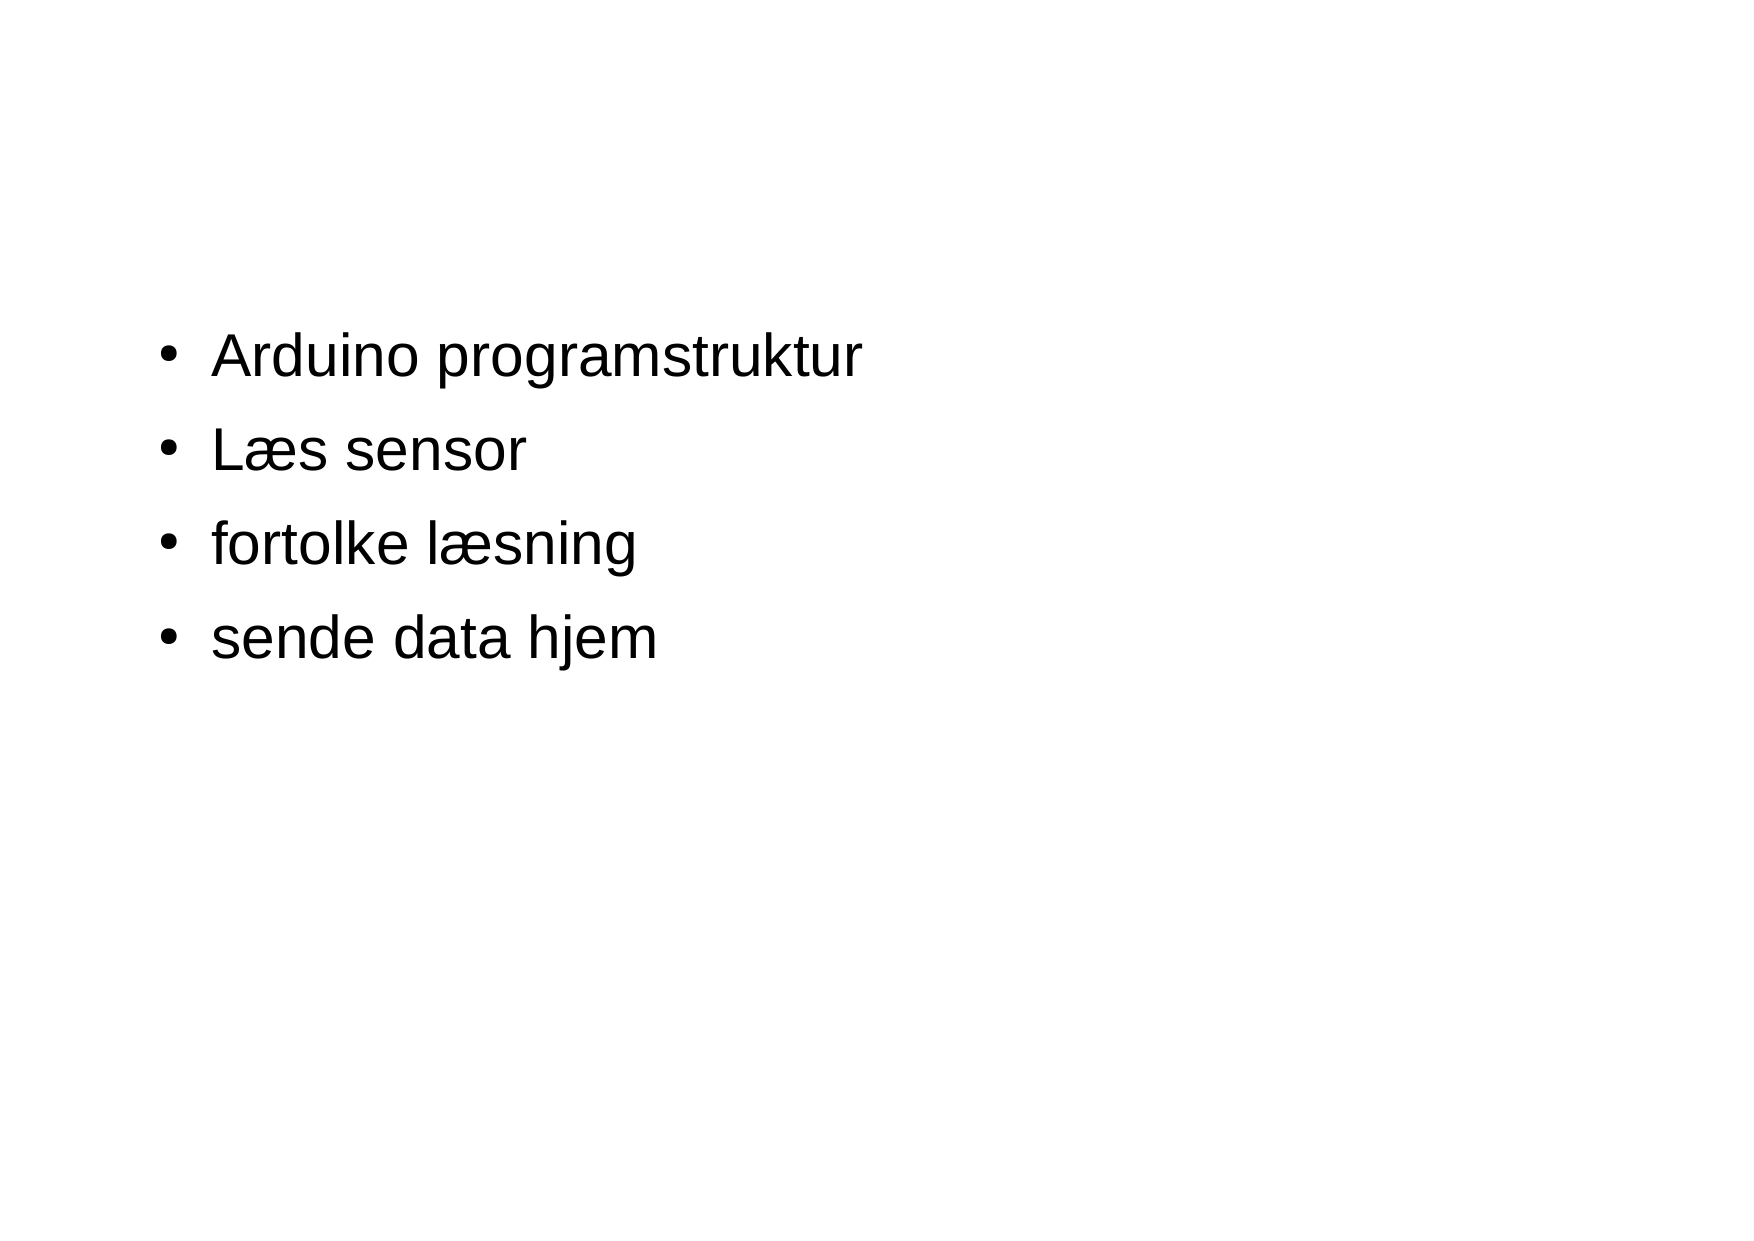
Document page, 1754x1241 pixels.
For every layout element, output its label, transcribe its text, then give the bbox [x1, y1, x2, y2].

list Arduino programstruktur Læs sensor fortolke læsning sende data hjem [140, 321, 1614, 1119]
